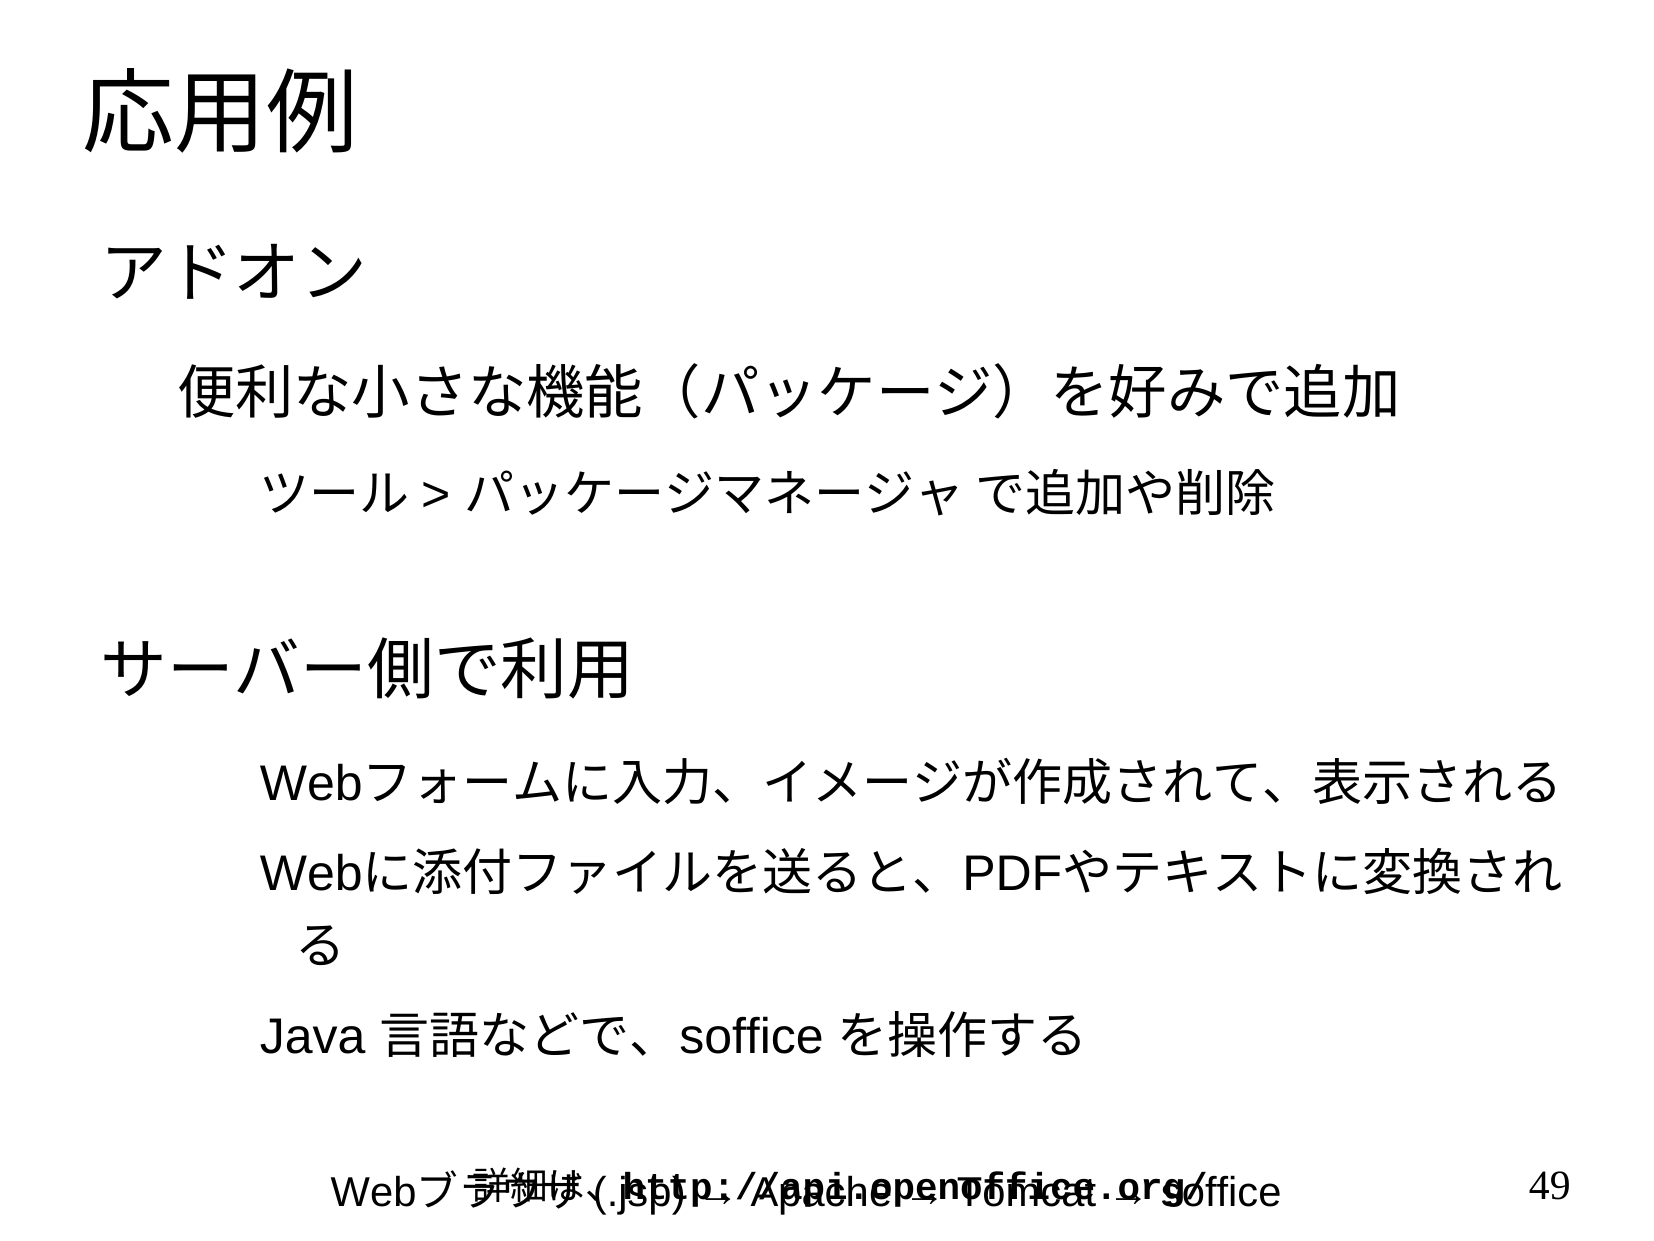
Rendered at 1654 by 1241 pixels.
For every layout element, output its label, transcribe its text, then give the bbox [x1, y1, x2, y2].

list アドオン 便利な小さな機能（パッケージ）を好みで追加 ツール > パッケージマネージャ で追加や削除 サーバー側で利用 Webフォームに入力、イメージが作成されて、表示される Webに添付ファイルを送ると、PDFやテキストに変換される Java 言語などで、soffice を操作する Webブラウザ (.jsp) → Apache → Tomcat → soffice Webブラウザ (.asp) → IIS → COM → soffice Excel (VBA) → COM → soffice soffice (BASIC) → COM → Excel [82, 219, 1571, 1111]
title 応用例 [82, 0, 1623, 213]
text_box 詳細は、http://api.openoffice.org/ [458, 1148, 1211, 1207]
